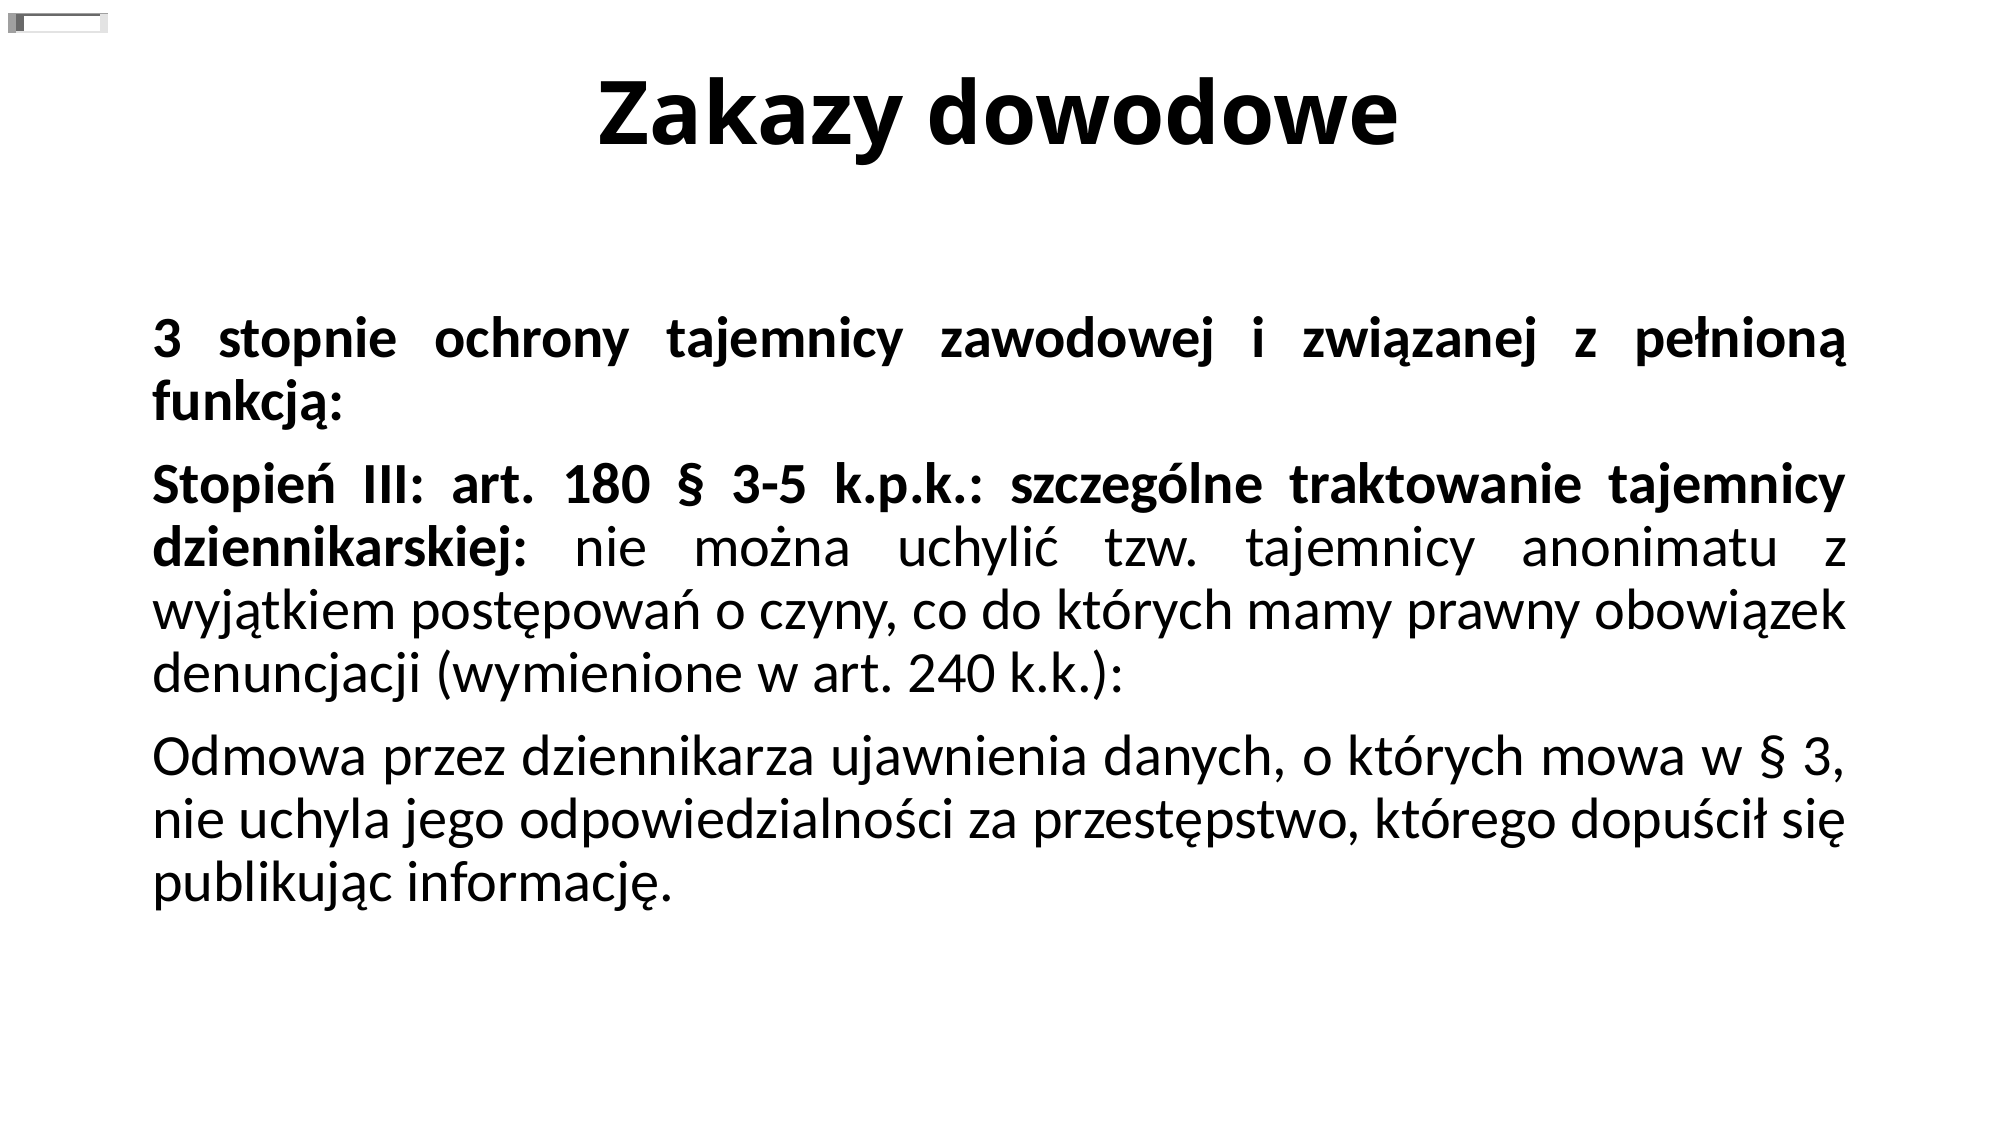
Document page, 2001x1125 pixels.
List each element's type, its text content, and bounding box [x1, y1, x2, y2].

list 3 stopnie ochrony tajemnicy zawodowej i związanej z pełnioną funkcją: Stopień III: art. 180 § 3-5 k.p.k.: szczególne traktowanie tajemnicy dziennikarskiej: nie można uchylić tzw. tajemnicy anonimatu z wyjątkiem postępowań o czyny, co do których mamy prawny obowiązek denuncjacji (wymienione w art. 240 k.k.): Odmowa przez dziennikarza ujawnienia danych, o których mowa w § 3, nie uchyla jego odpowiedzialności za przestępstwo, którego dopuścił się publikując informację. [137, 299, 1863, 1014]
title Zakazy dowodowe [137, 59, 1863, 278]
picture [0, 0, 226, 51]
